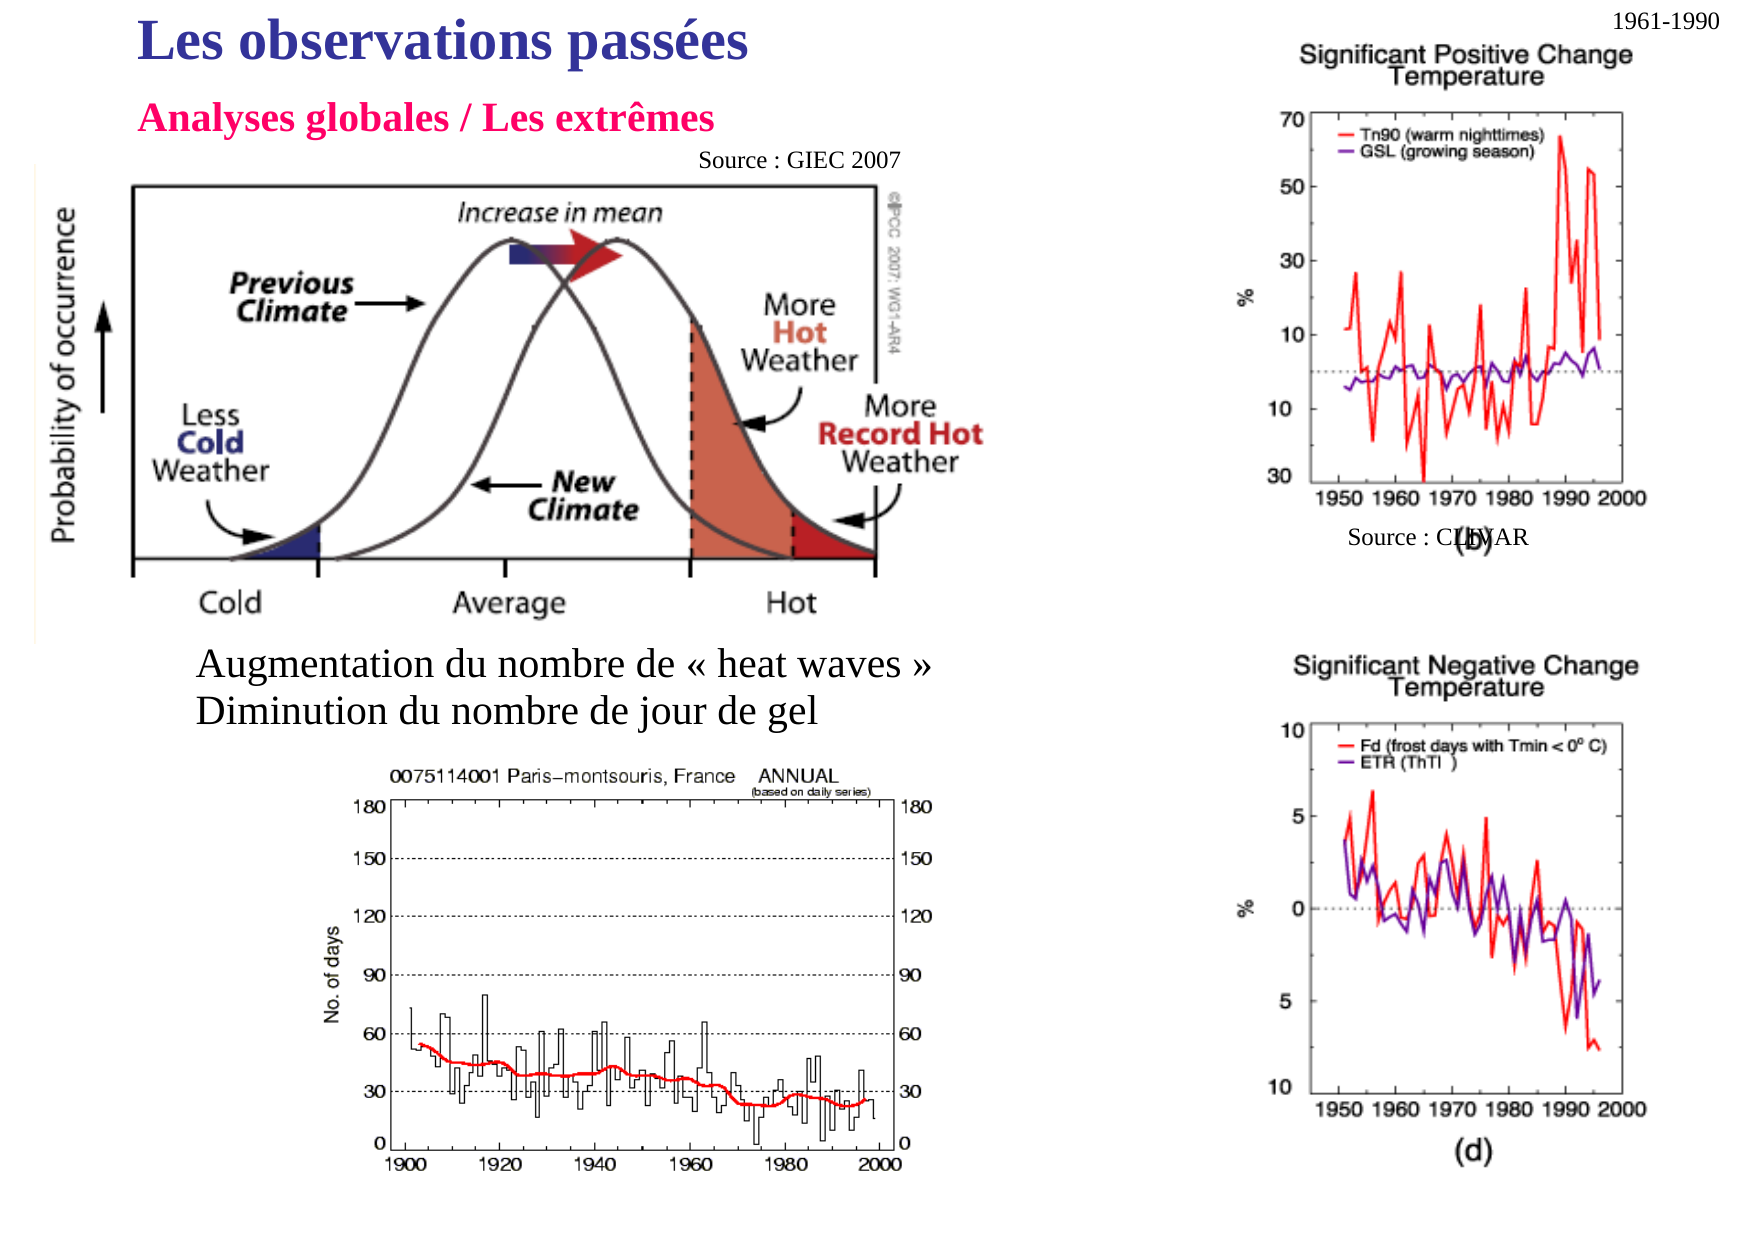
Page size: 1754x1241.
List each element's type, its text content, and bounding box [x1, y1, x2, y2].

picture [1208, 34, 1706, 1176]
text_box Source : CLIVAR [1332, 515, 1754, 560]
text_box Analyses globales / Les extrêmes [122, 86, 731, 148]
text_box Augmentation du nombre de « heat waves » Diminution du nombre de jour de gel [180, 633, 949, 741]
text_box 1961-1990 [1597, 0, 1736, 44]
picture [283, 762, 1002, 1194]
picture [34, 164, 1002, 644]
text_box Les observations passées [122, 0, 765, 80]
text_box Source : GIEC 2007 [683, 138, 1105, 182]
